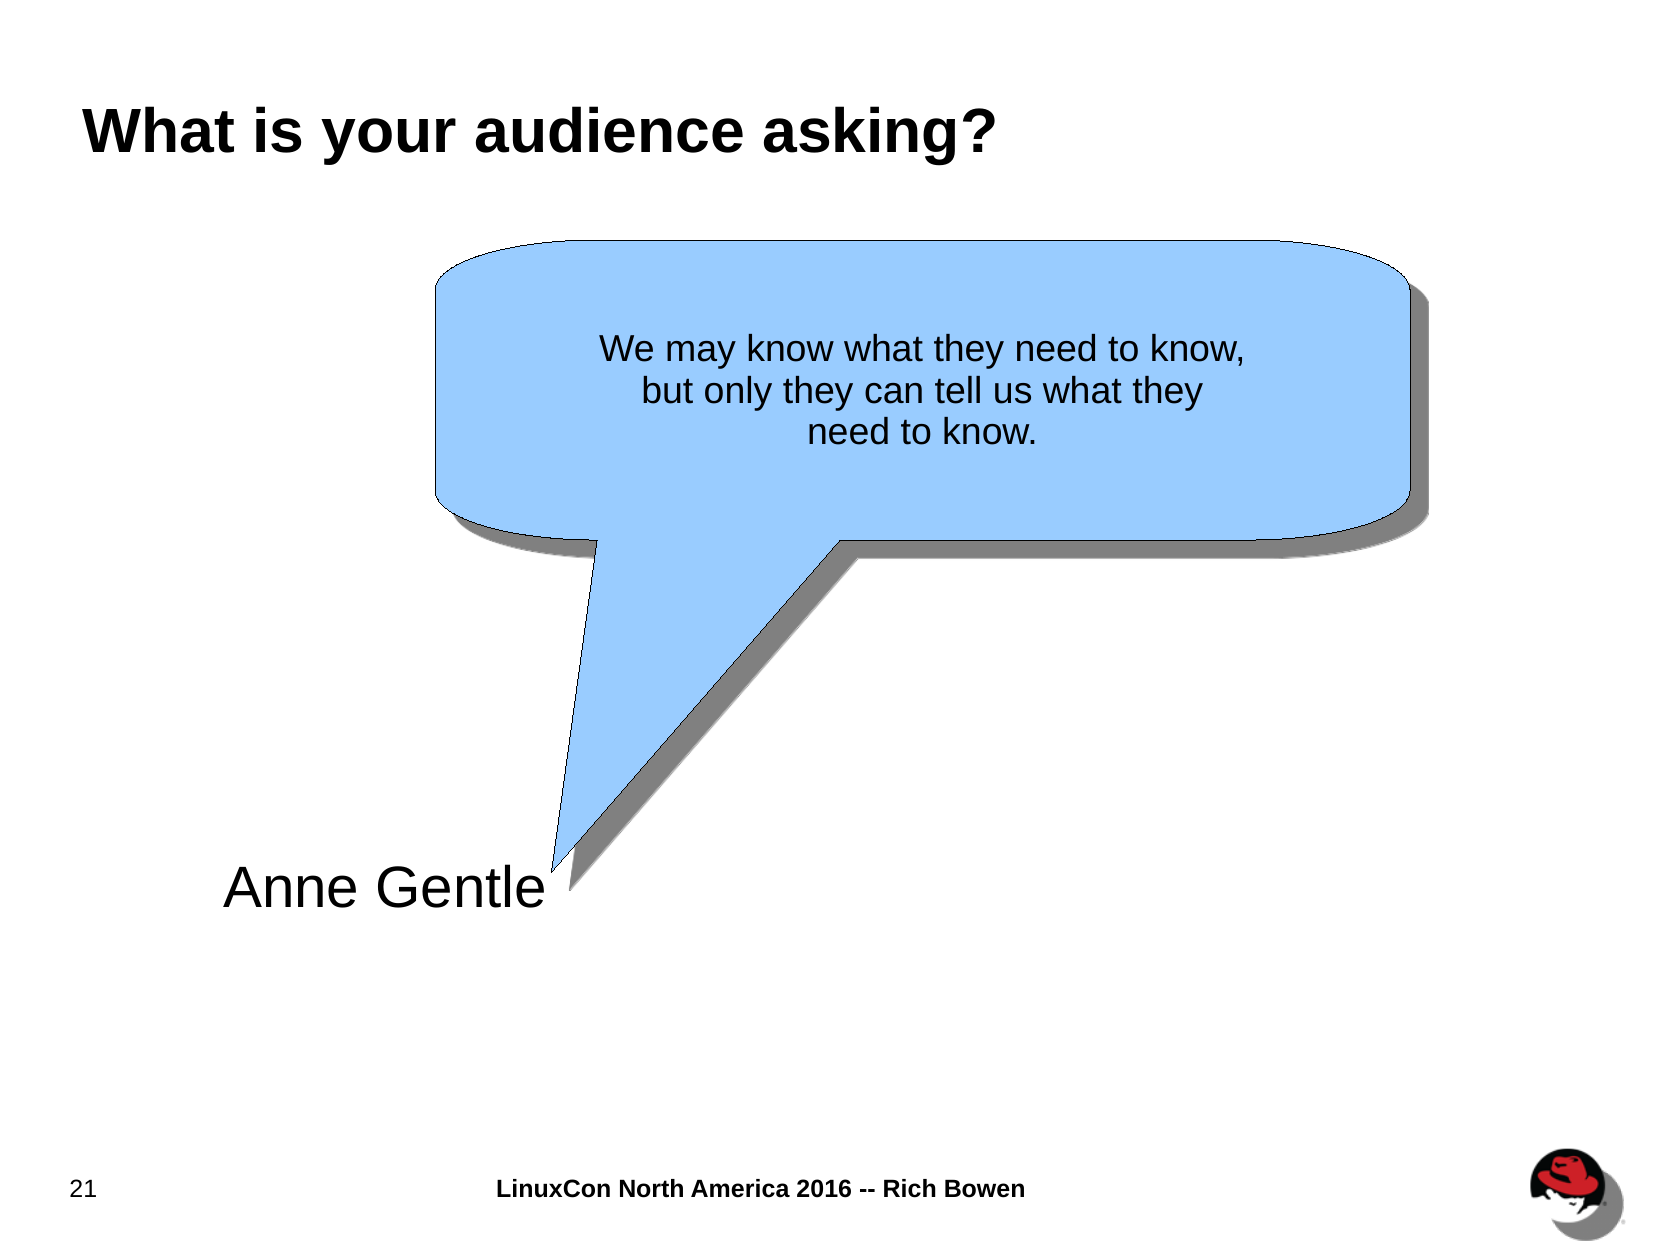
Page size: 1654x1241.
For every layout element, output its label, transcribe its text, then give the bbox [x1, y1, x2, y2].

text_box We may know what they need to know, but only they can tell us what they need to know. [435, 240, 1411, 873]
picture [1529, 1146, 1613, 1224]
title What is your audience asking? [82, 37, 1571, 226]
list Anne Gentle [86, 855, 1576, 1039]
